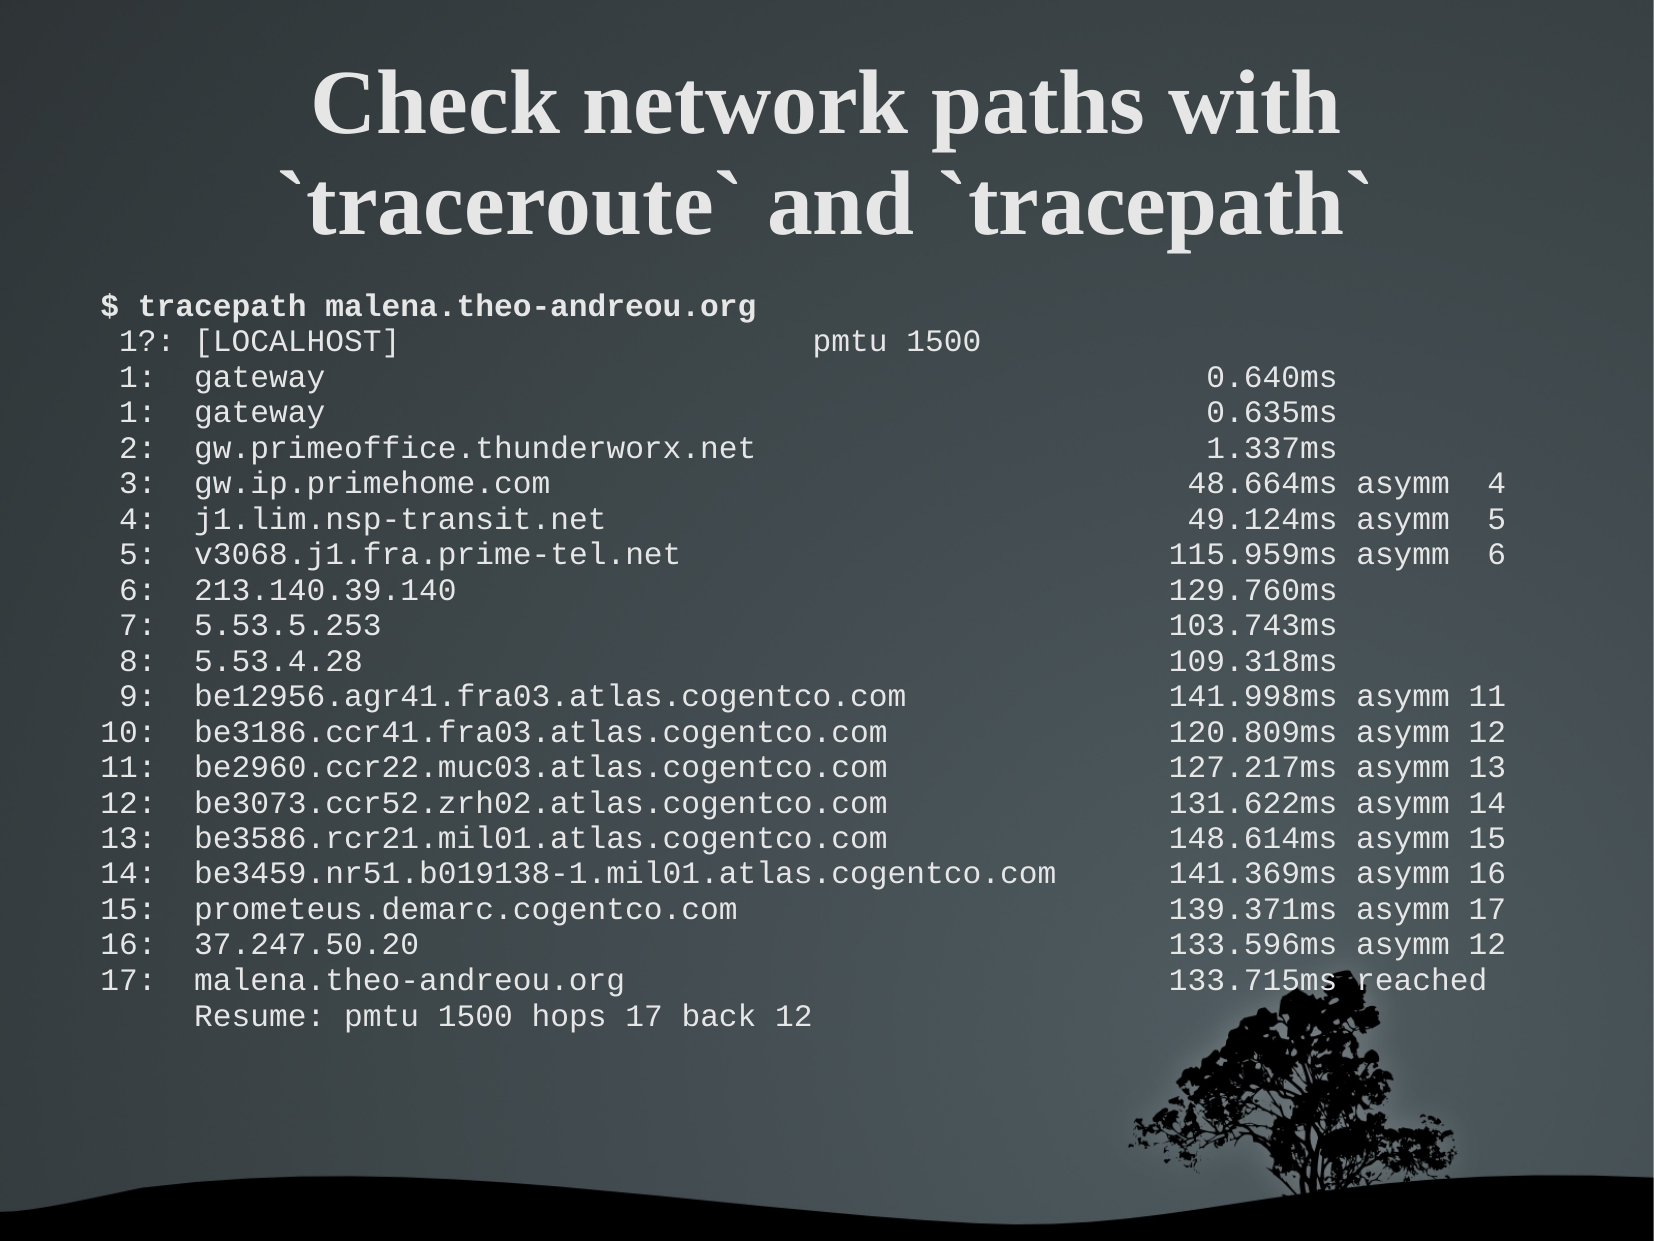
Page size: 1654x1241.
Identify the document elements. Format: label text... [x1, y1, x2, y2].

picture [0, 0, 1654, 1241]
list $ tracepath malena.theo-andreou.org 1?: [LOCALHOST] pmtu 1500 1: gateway 0.640ms 1: gateway 0.635ms 2: gw.primeoffice.thunderworx.net 1.337ms 3: gw.ip.primehome.com 48.664ms asymm 4 4: j1.lim.nsp-transit.net 49.124ms asymm 5 5: v3068.j1.fra.prime-tel.net 115.959ms asymm 6 6: 213.140.39.140 129.760ms 7: 5.53.5.253 103.743ms 8: 5.53.4.28 109.318ms 9: be12956.agr41.fra03.atlas.cogentco.com 141.998ms asymm 11 10: be3186.ccr41.fra03.atlas.cogentco.com 120.809ms asymm 12 11: be2960.ccr22.muc03.atlas.cogentco.com 127.217ms asymm 13 12: be3073.ccr52.zrh02.atlas.cogentco.com 131.622ms asymm 14 13: be3586.rcr21.mil01.atlas.cogentco.com 148.614ms asymm 15 14: be3459.nr51.b019138-1.mil01.atlas.cogentco.com 141.369ms asymm 16 15: prometeus.demarc.cogentco.com 139.371ms asymm 17 16: 37.247.50.20 133.596ms asymm 12 17: malena.theo-andreou.org 133.715ms reached Resume: pmtu 1500 hops 17 back 12 [82, 290, 1571, 1224]
title Check network paths with `traceroute` and `tracepath` [82, 33, 1571, 273]
